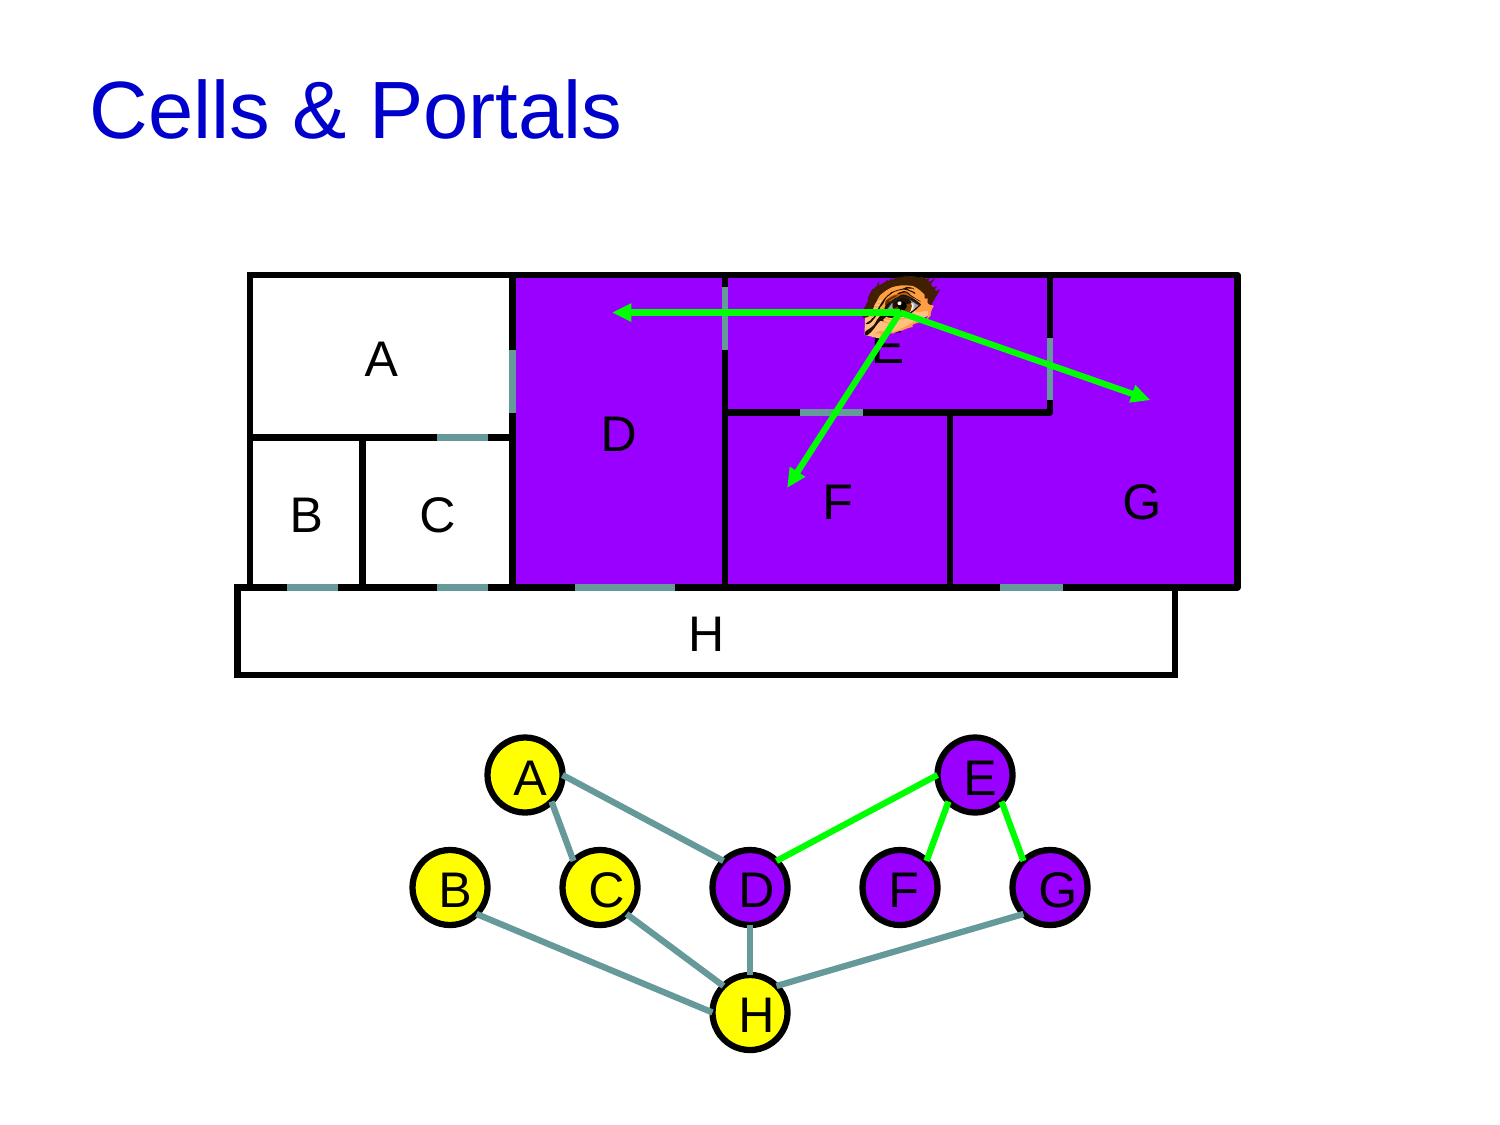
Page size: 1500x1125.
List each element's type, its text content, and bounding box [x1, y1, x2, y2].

text_box [950, 274, 1238, 588]
text_box A [487, 737, 563, 813]
text_box F [862, 849, 938, 926]
text_box H [237, 587, 1175, 676]
text_box E [937, 737, 1013, 813]
text_box E [724, 316, 874, 413]
text_box C [363, 437, 513, 588]
text_box E [929, 275, 1050, 360]
text_box H [712, 975, 788, 1051]
text_box B [412, 849, 488, 926]
text_box F [725, 413, 950, 588]
title Cells & Portals [74, 20, 1313, 163]
text_box E [906, 275, 935, 281]
text_box D [512, 274, 725, 587]
text_box A [249, 274, 512, 437]
text_box D [712, 849, 788, 925]
text_box G [1107, 462, 1177, 538]
text_box [891, 317, 918, 334]
text_box E [843, 323, 1050, 413]
text_box G [1012, 849, 1088, 926]
text_box E [724, 275, 898, 309]
text_box [863, 274, 941, 318]
text_box C [562, 849, 638, 926]
text_box [862, 316, 893, 339]
text_box B [249, 437, 363, 588]
